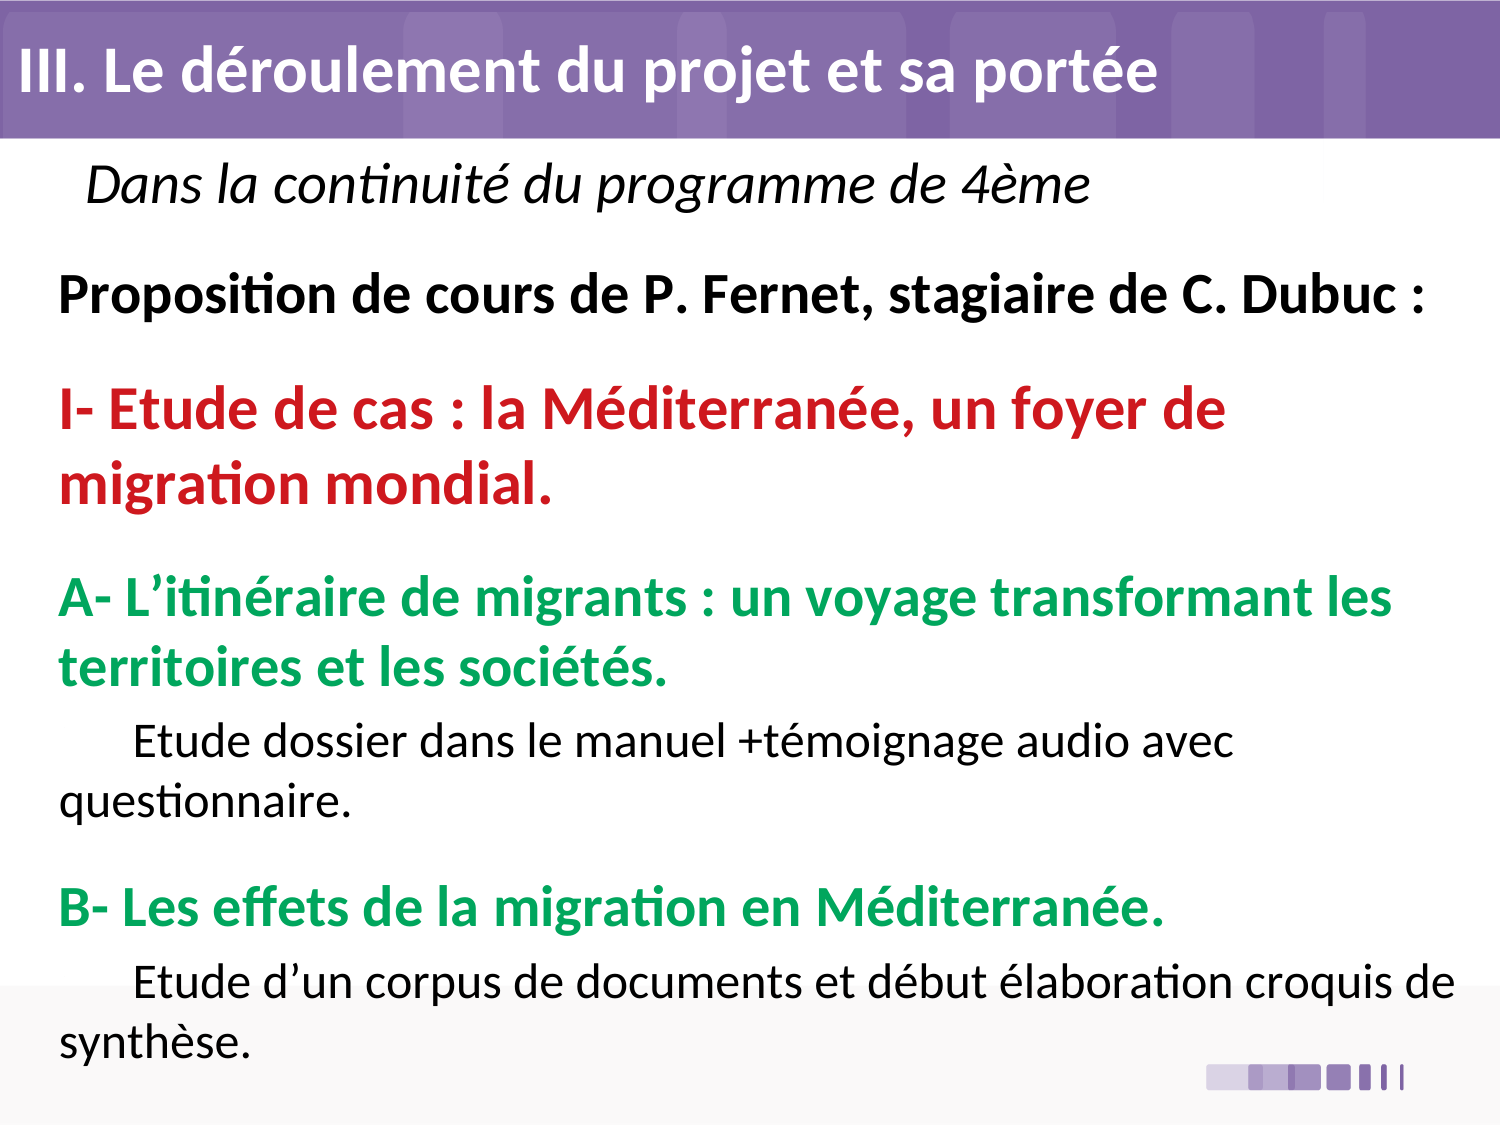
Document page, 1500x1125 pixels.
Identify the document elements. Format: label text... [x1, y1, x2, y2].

text_box Dans la continuité du programme de 4ème Proposition de cours de P. Fernet, stagiaire de C. Dubuc : I- Etude de cas : la Méditerranée, un foyer de migration mondial. A- L’itinéraire de migrants : un voyage transformant les territoires et les sociétés. Etude dossier dans le manuel +témoignage audio avec questionnaire. B- Les effets de la migration en Méditerranée. Etude d’un corpus de documents et début élaboration croquis de synthèse. [43, 137, 1500, 1083]
picture [0, 0, 1500, 1125]
